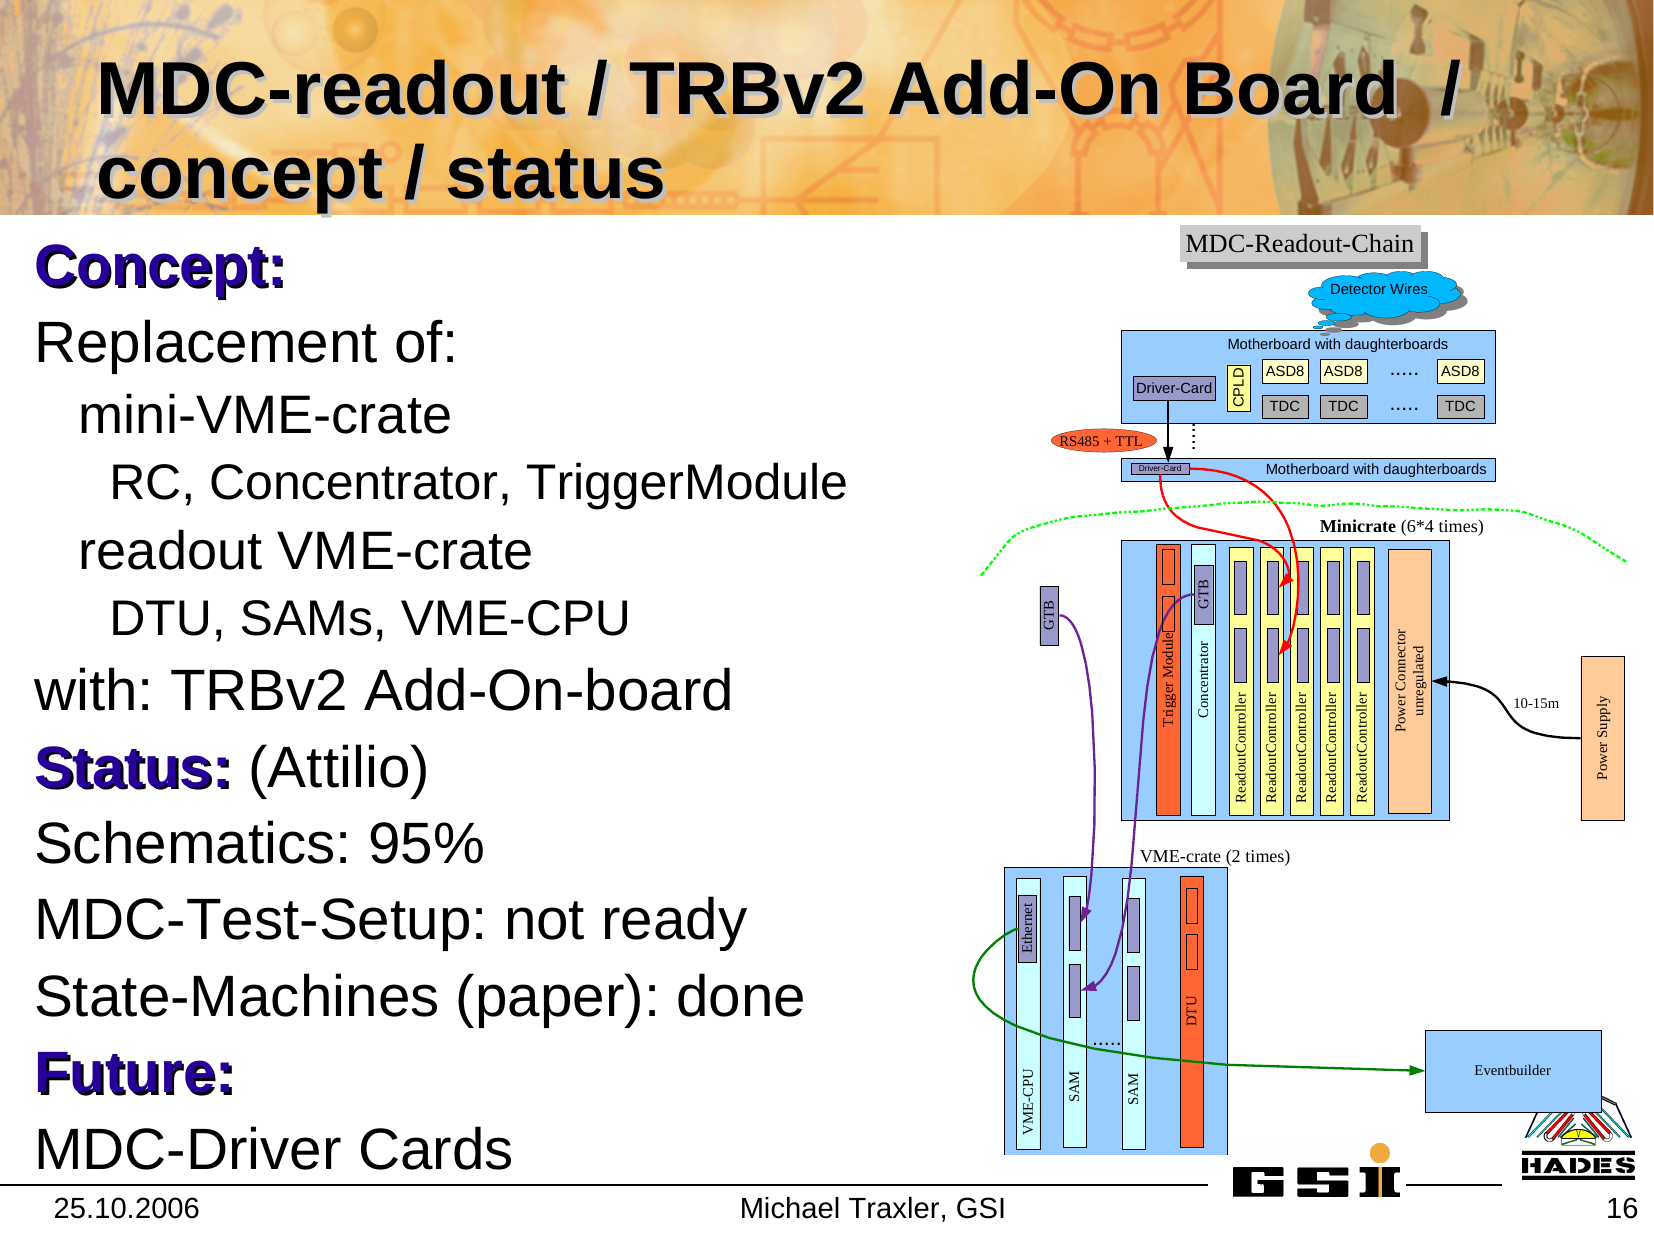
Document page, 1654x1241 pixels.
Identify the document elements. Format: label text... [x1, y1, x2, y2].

picture [1522, 1090, 1635, 1180]
picture [0, 0, 1654, 215]
chart [844, 178, 1628, 1155]
list Concept: Replacement of: mini-VME-crate RC, Concentrator, TriggerModule readout VME-crate DTU, SAMs, VME-CPU with: TRBv2 Add-On-board Status: (Attilio) Schematics: 95% MDC-Test-Setup: not ready State-Machines (paper): done Future: MDC-Driver Cards [0, 232, 931, 1182]
picture [1233, 1155, 1400, 1197]
title MDC-readout / TRBv2 Add-On Board / concept / status [96, 34, 1502, 227]
